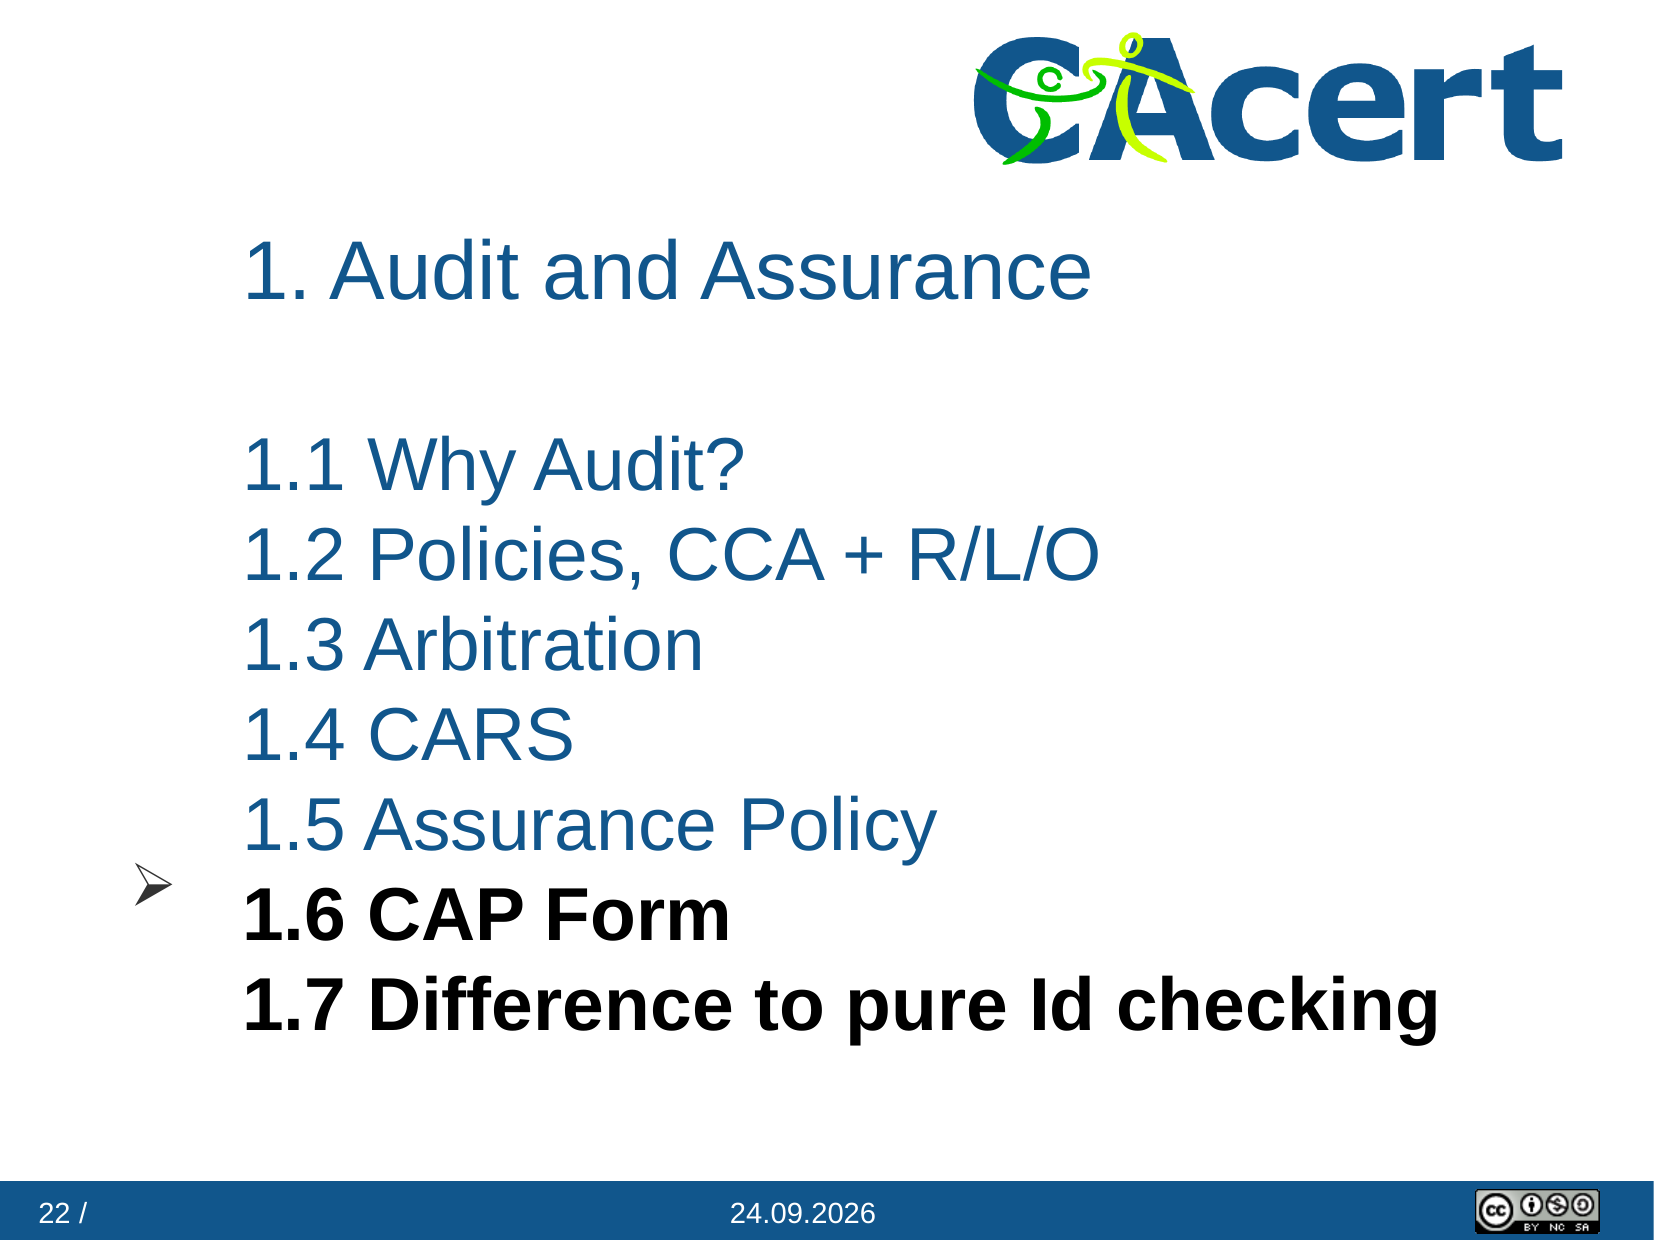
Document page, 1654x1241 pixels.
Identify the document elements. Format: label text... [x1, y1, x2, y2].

text_box [65, 237, 234, 1024]
title 1. Audit and Assurance 1.1 Why Audit? 1.2 Policies, CCA + R/L/O 1.3 Arbitration 1.4 CARS 1.5 Assurance Policy 1.6 CAP Form 1.7 Difference to pure Id checking [242, 243, 1565, 1018]
